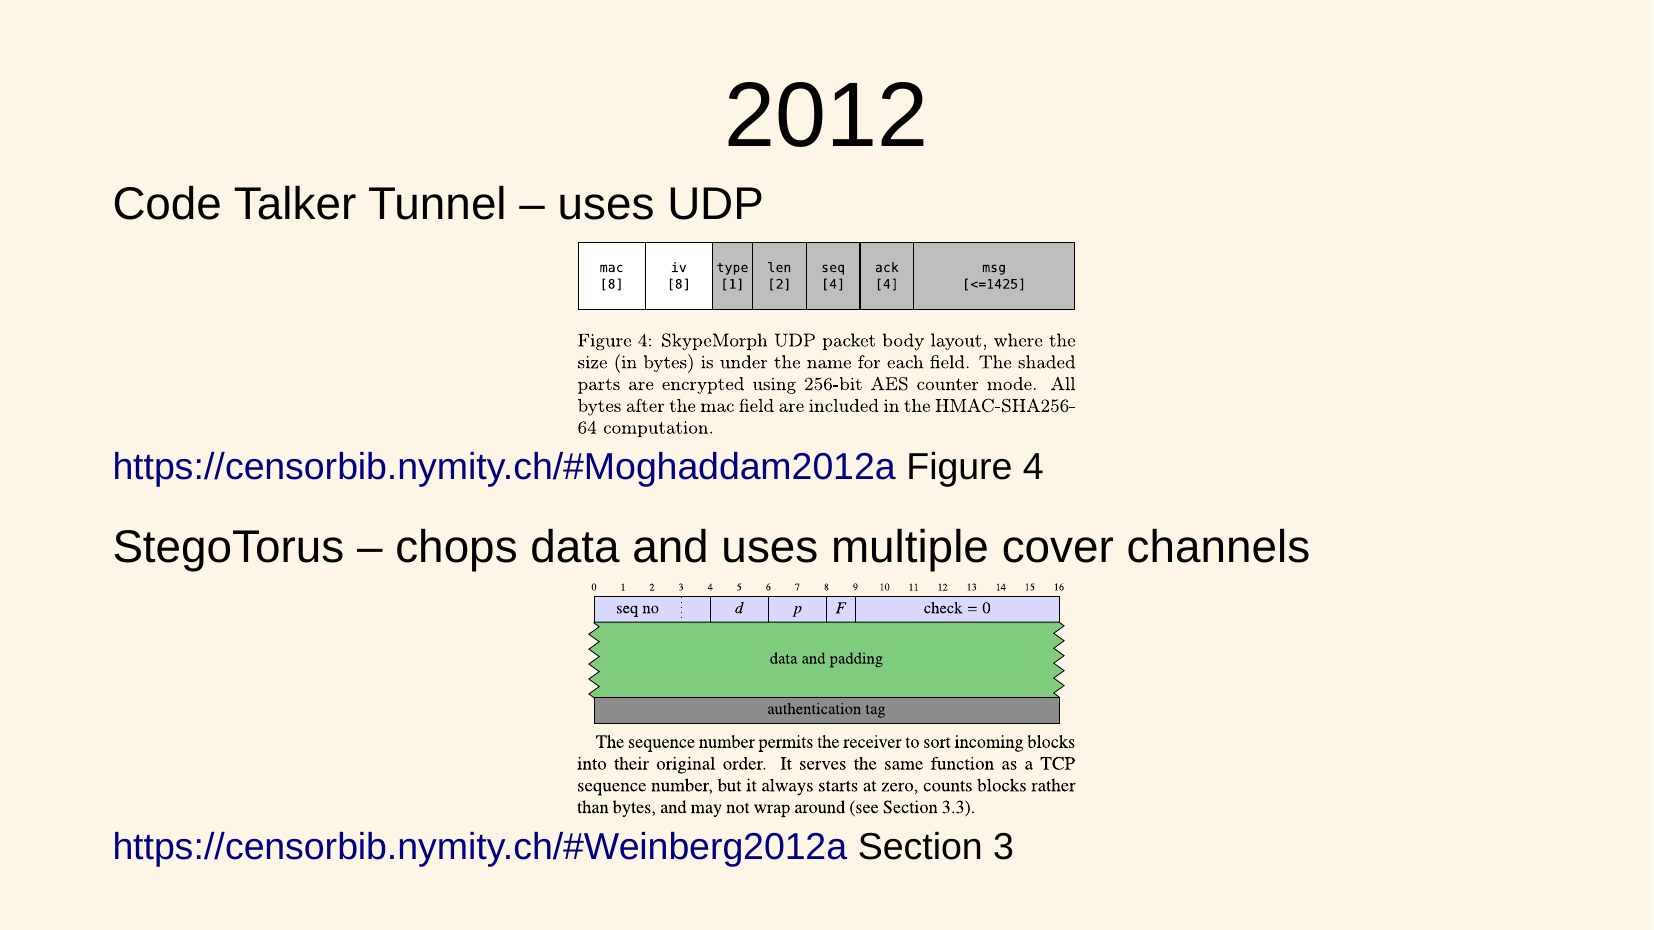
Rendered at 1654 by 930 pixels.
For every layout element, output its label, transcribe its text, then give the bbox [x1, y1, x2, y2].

text_box https://censorbib.nymity.ch/#Weinberg2012a Section 3 [97, 818, 1233, 885]
title 2012 [82, 37, 1571, 193]
picture [577, 242, 1076, 437]
text_box https://censorbib.nymity.ch/#Moghaddam2012a Figure 4 [97, 437, 1269, 504]
text_box Code Talker Tunnel – uses UDP [97, 171, 780, 238]
picture [577, 583, 1076, 818]
text_box StegoTorus – chops data and uses multiple cover channels [97, 513, 1327, 580]
